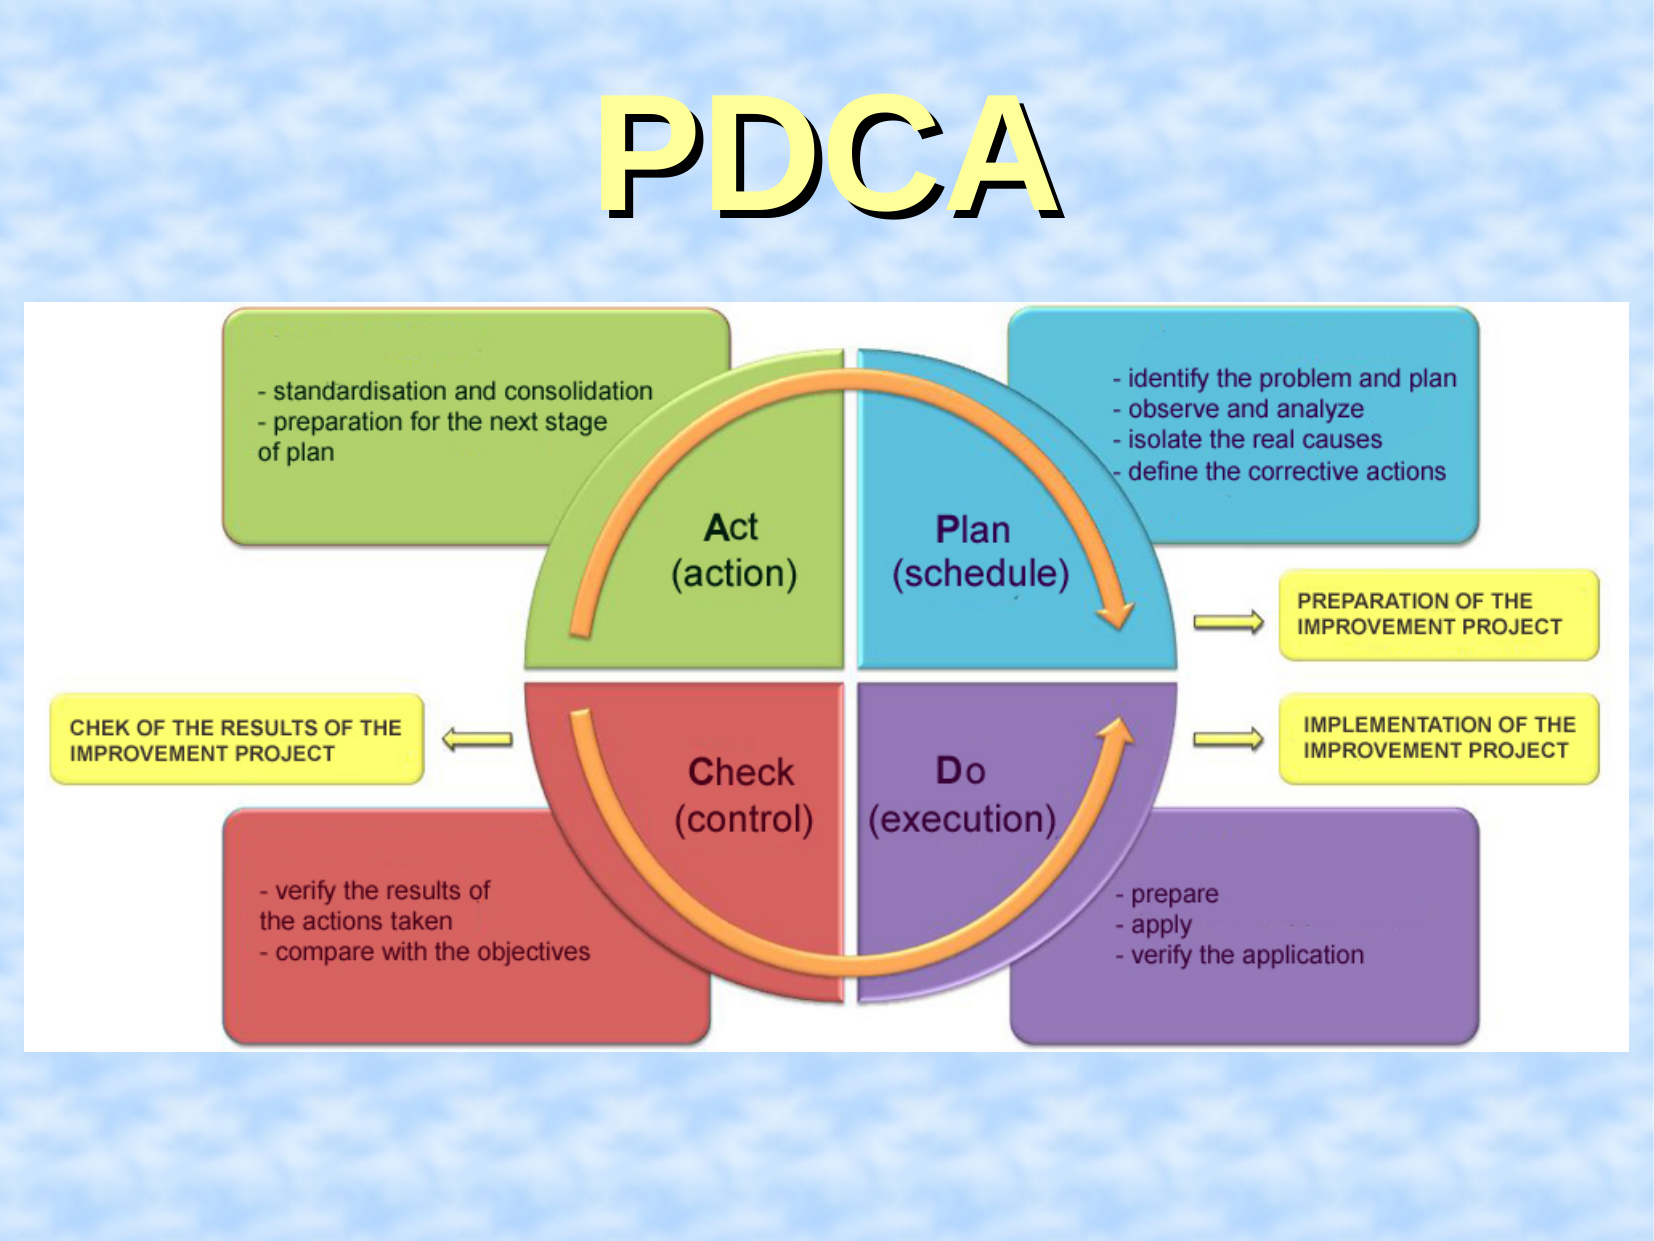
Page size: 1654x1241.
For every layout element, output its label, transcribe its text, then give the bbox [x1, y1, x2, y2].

title PDCA [82, 49, 1571, 257]
picture [0, 0, 1654, 1241]
